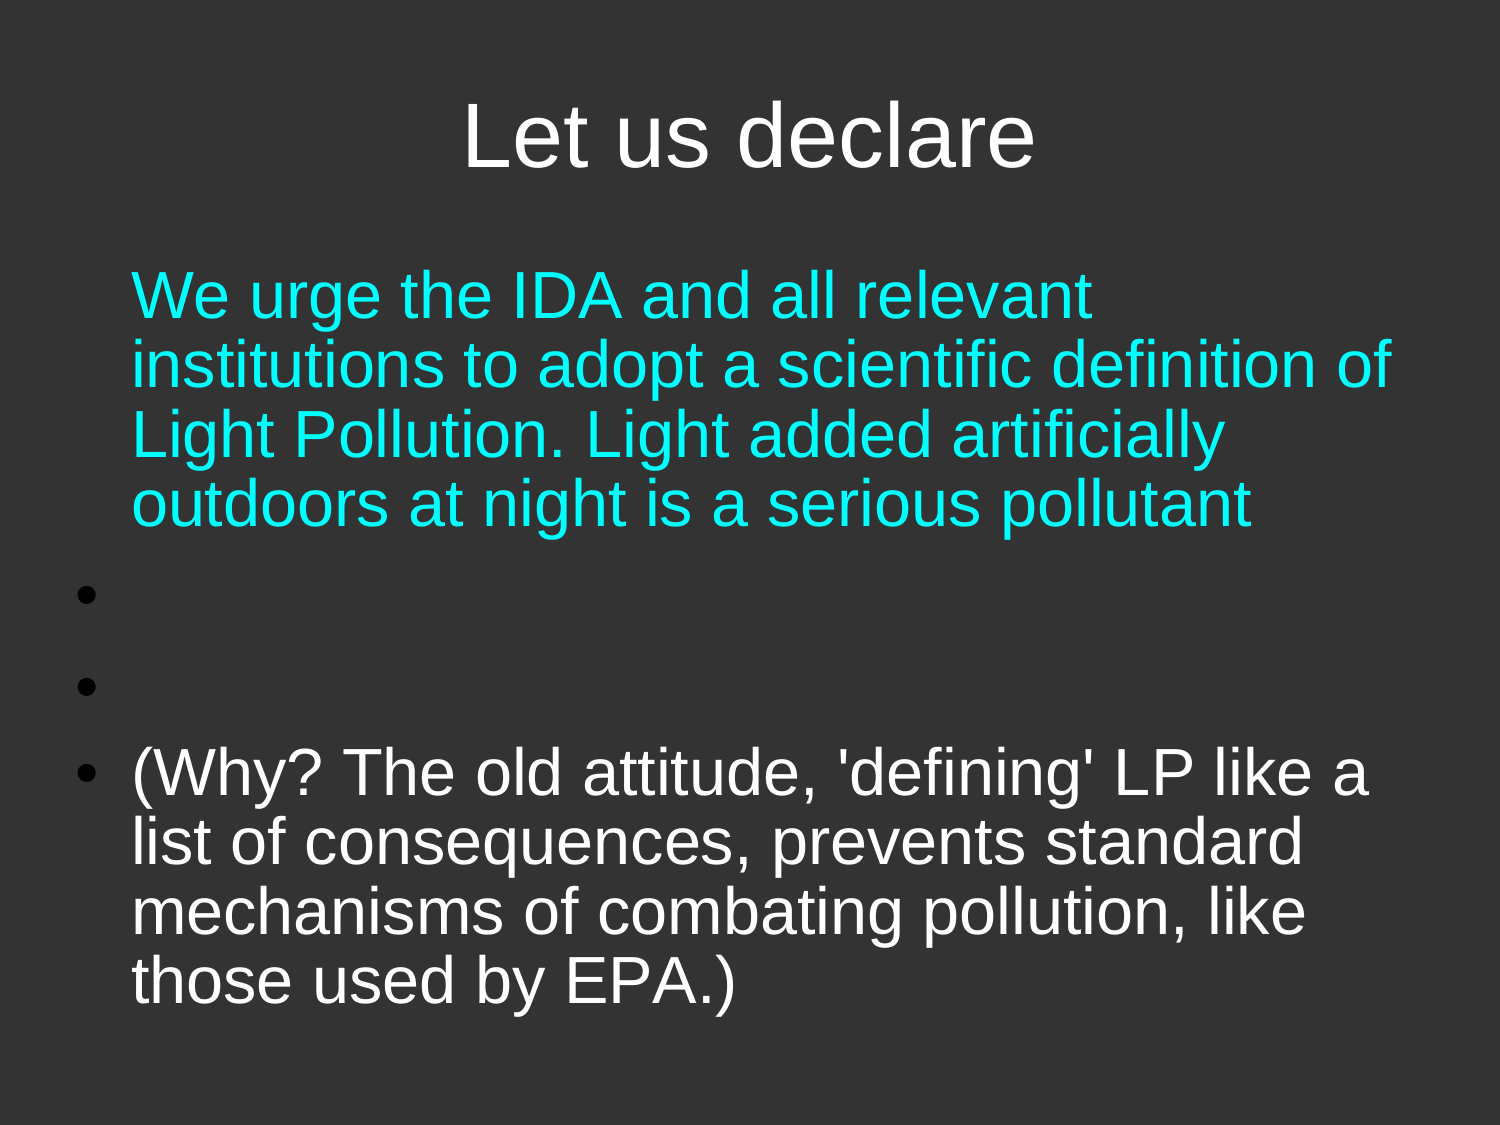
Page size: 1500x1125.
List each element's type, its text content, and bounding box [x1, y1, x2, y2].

title Let us declare [75, 21, 1425, 257]
list We urge the IDA and all relevant institutions to adopt a scientific definition of Light Pollution. Light added artificially outdoors at night is a serious pollutant (Why? The old attitude, 'defining' LP like a list of consequences, prevents standard mechanisms of combating pollution, like those used by EPA.) [75, 262, 1425, 1024]
